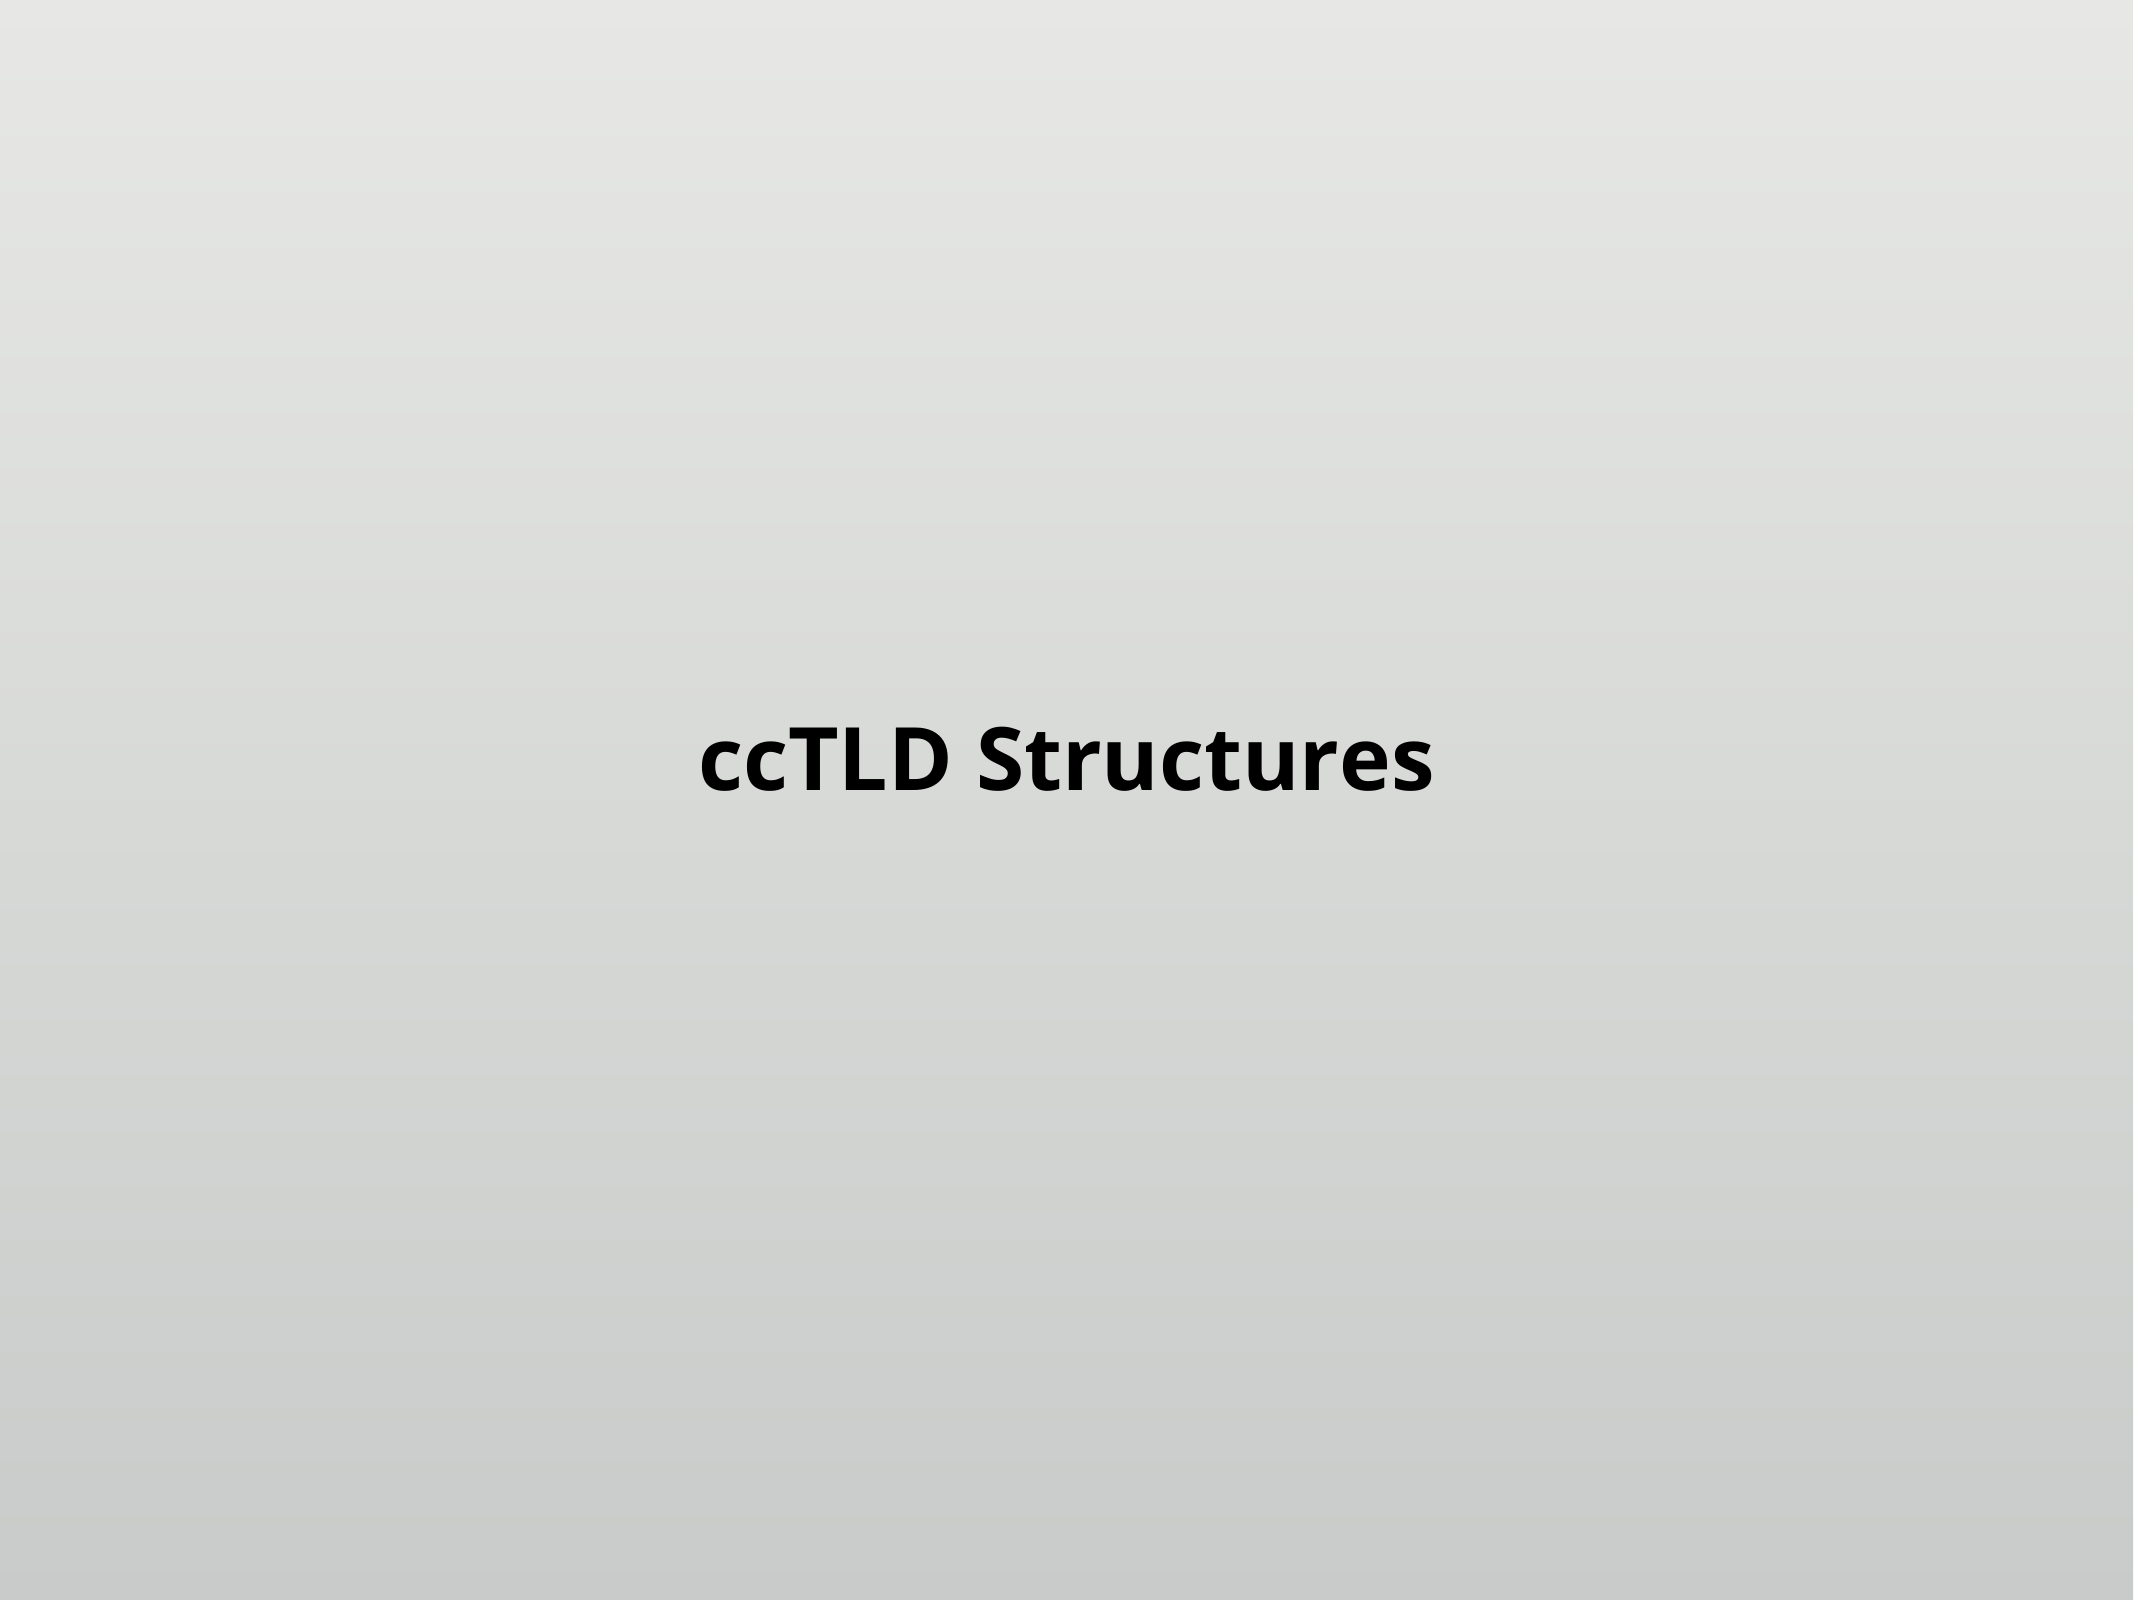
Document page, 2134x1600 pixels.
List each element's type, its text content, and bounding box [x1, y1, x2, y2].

title ccTLD Structures [93, 495, 2040, 1017]
